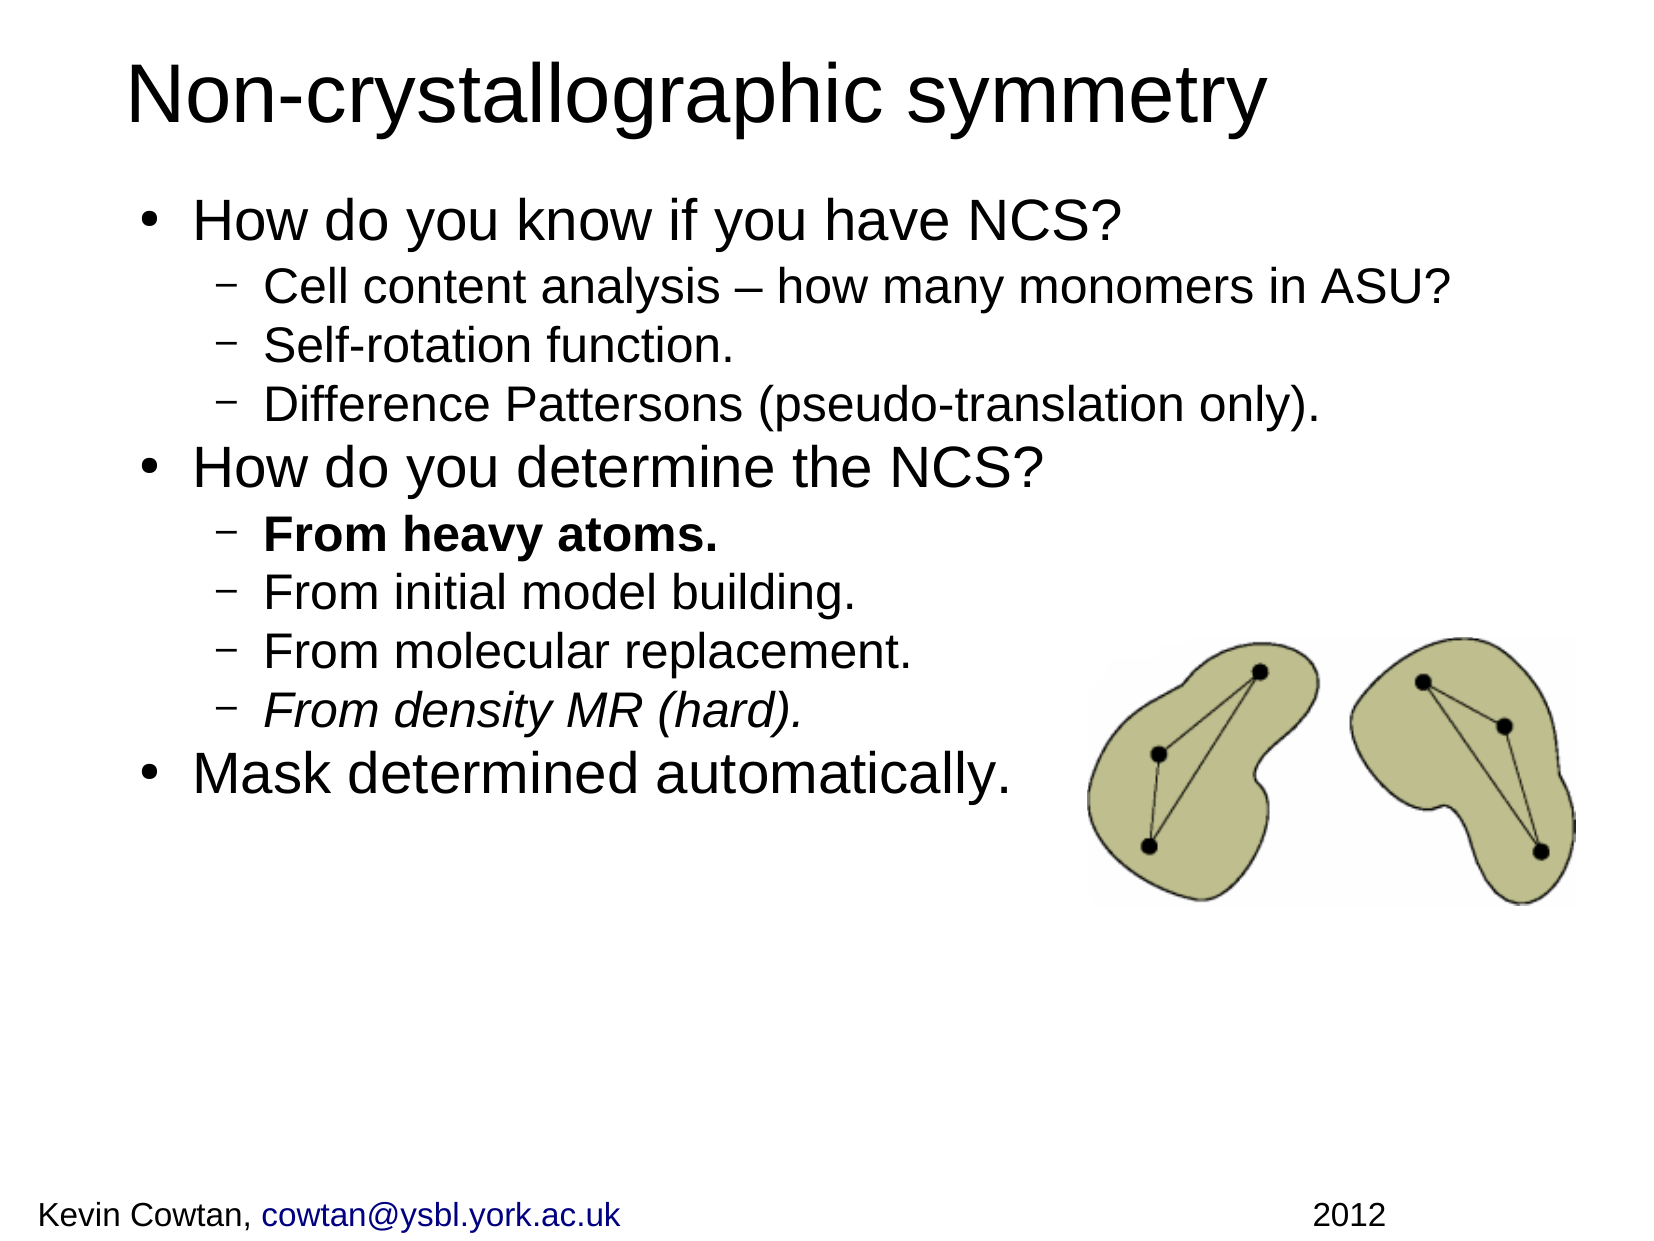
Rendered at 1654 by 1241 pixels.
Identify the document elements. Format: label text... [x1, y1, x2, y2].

title Non-crystallographic symmetry [125, 37, 1538, 151]
picture [1534, 637, 1576, 906]
list How do you know if you have NCS? Cell content analysis – how many monomers in ASU? Self-rotation function. Difference Pattersons (pseudo-translation only). How do you determine the NCS? From heavy atoms. From initial model building. From molecular replacement. From density MR (hard). Mask determined automatically. [121, 187, 1534, 1127]
